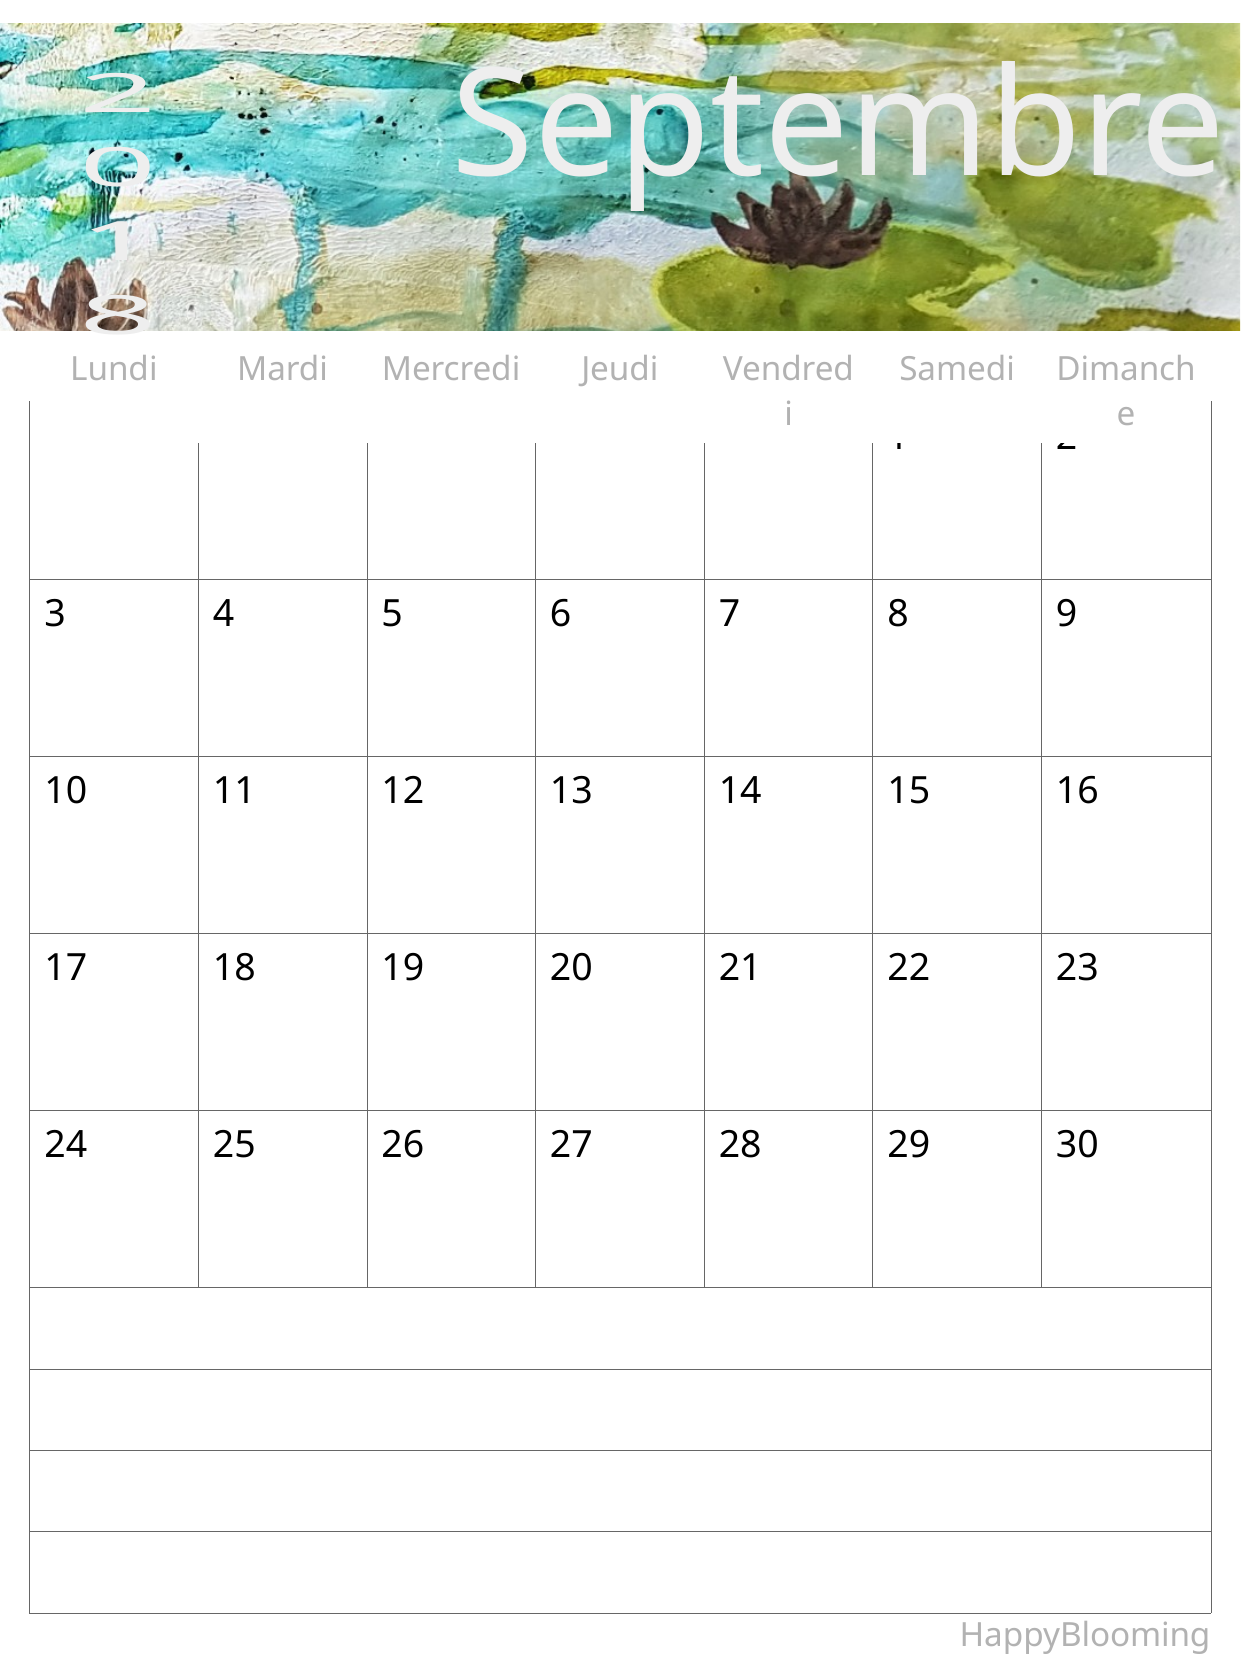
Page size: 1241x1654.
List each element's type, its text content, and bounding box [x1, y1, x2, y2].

table_cell [30, 1532, 1211, 1613]
table_header Mercredi [367, 337, 536, 443]
table_cell 28 [705, 1111, 872, 1287]
table_cell [30, 1370, 1211, 1450]
table_cell 18 [199, 934, 367, 1110]
table_cell 25 [199, 1111, 367, 1287]
table_header Jeudi [536, 337, 704, 443]
table_cell 7 [705, 580, 872, 756]
table_cell [30, 1451, 1211, 1531]
table_cell 11 [199, 757, 367, 933]
table_cell 3 [30, 580, 198, 756]
table_header [30, 443, 198, 579]
table_cell 20 [536, 934, 704, 1110]
table_cell 21 [705, 934, 872, 1110]
table_cell 26 [368, 1111, 535, 1287]
text_box Septembre [342, 7, 1241, 260]
table_cell 27 [536, 1111, 704, 1287]
table_cell 8 [873, 580, 1041, 756]
table_cell 9 [1042, 580, 1211, 756]
table_header Lundi [30, 337, 198, 443]
table_cell 30 [1042, 1111, 1211, 1287]
text_box 2018 [59, 47, 178, 303]
table_header Vendredi [704, 337, 873, 443]
table_header [536, 443, 704, 579]
picture [100, 303, 135, 312]
table_header [705, 443, 872, 579]
table_cell 23 [1042, 934, 1211, 1110]
table_cell 19 [368, 934, 535, 1110]
table_header 1 [873, 443, 1041, 579]
table_cell 13 [536, 757, 704, 933]
table_header 2 [1042, 443, 1211, 579]
table_cell 22 [873, 934, 1041, 1110]
table_cell 24 [30, 1111, 198, 1287]
table_cell 6 [536, 580, 704, 756]
table_cell 17 [30, 934, 198, 1110]
table_cell 10 [30, 757, 198, 933]
table_cell 16 [1042, 757, 1211, 933]
table_cell 29 [873, 1111, 1041, 1287]
table_header [368, 443, 535, 579]
table_header [199, 443, 367, 579]
table_cell 4 [199, 580, 367, 756]
table_header Dimanche [1042, 337, 1211, 443]
table_cell 12 [368, 757, 535, 933]
table_header Mardi [198, 337, 367, 443]
picture [97, 316, 138, 331]
text_box HappyBlooming [944, 1603, 1241, 1654]
table_cell 14 [705, 757, 872, 933]
table_header [30, 1288, 1211, 1369]
table_header Samedi [873, 337, 1042, 443]
table_cell 15 [873, 757, 1041, 933]
table_cell 5 [368, 580, 535, 756]
picture [0, 23, 1241, 331]
